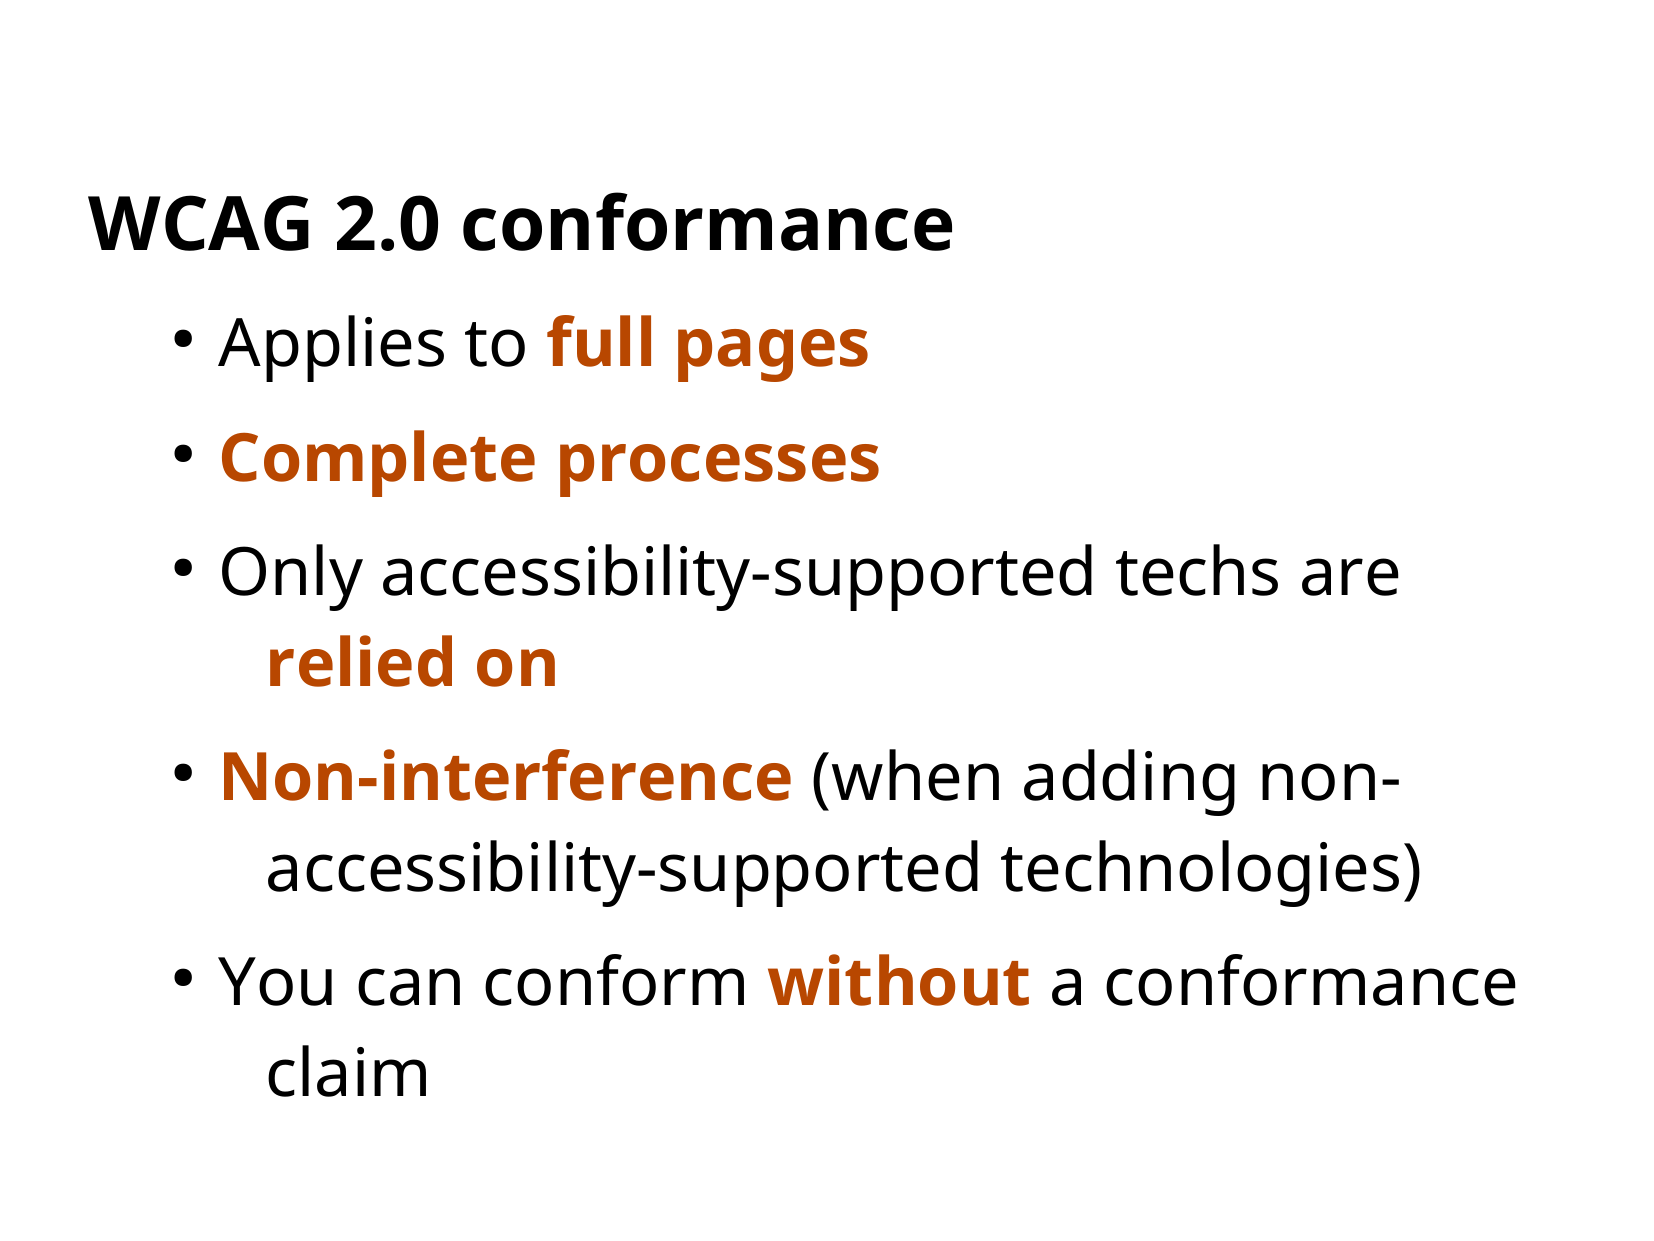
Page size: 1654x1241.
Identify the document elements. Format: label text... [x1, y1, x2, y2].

list Applies to full pages Complete processes Only accessibility-supported techs are relied on Non-interference (when adding non-accessibility-supported technologies) You can conform without a conformance claim [88, 295, 1565, 1137]
title WCAG 2.0 conformance [88, 176, 1565, 267]
